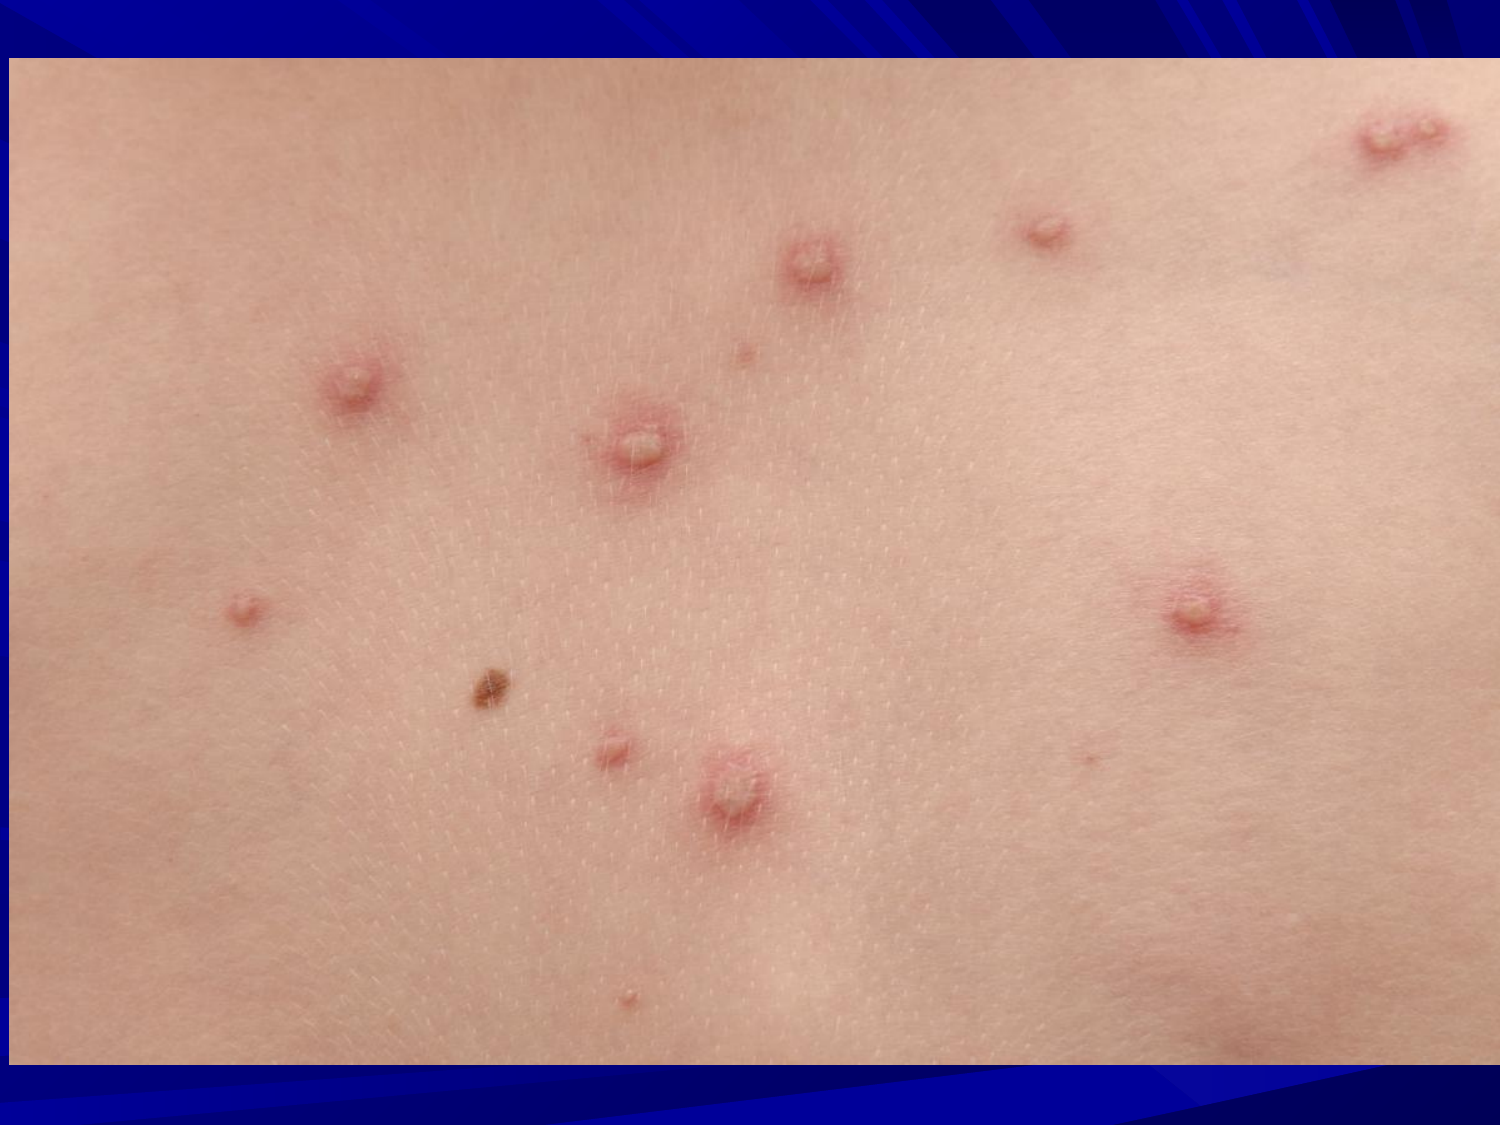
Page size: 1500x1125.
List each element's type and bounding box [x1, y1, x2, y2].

picture [9, 58, 1500, 1065]
